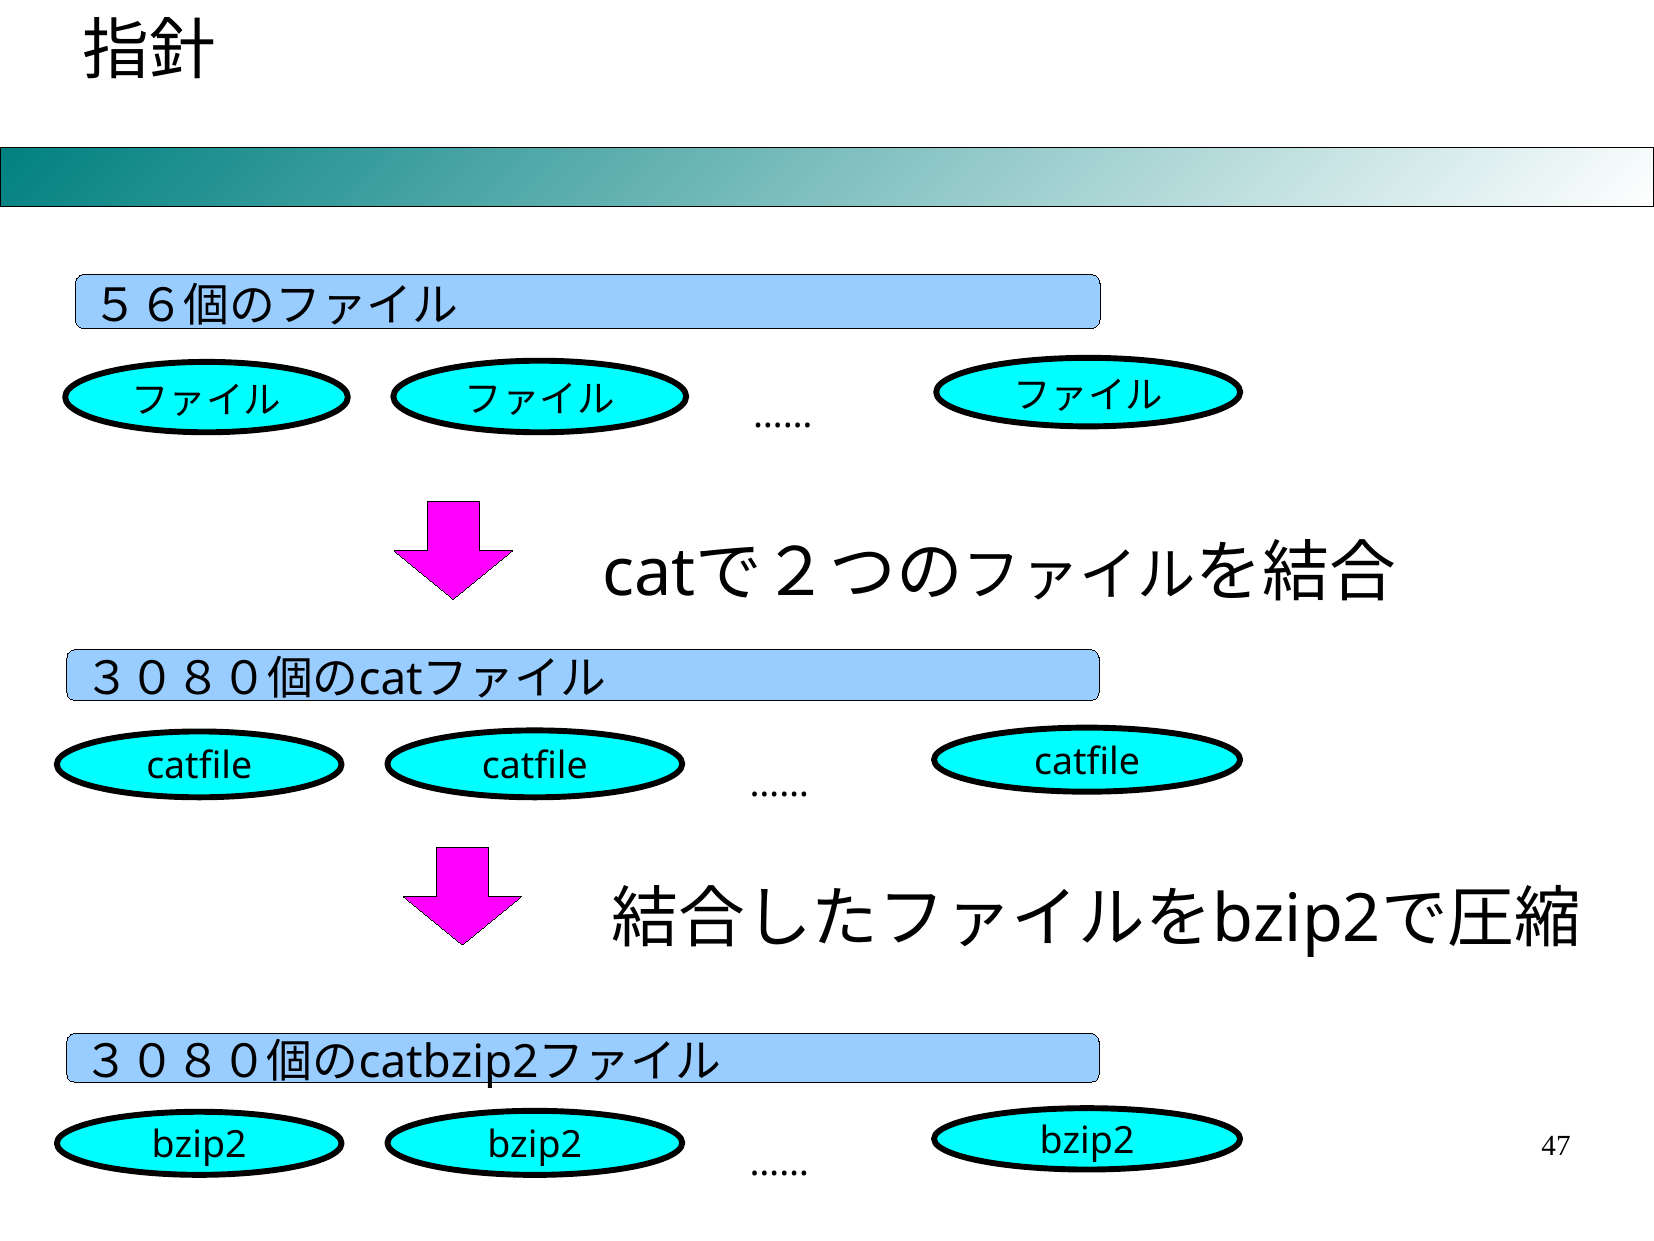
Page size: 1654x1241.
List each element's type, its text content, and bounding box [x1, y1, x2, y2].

text_box ファイル [936, 357, 1241, 427]
text_box catfile [56, 731, 342, 798]
text_box 結合したファイルをbzip2で圧縮 [596, 856, 1595, 943]
text_box …… [734, 1128, 932, 1184]
text_box ３０８０個のcatファイル [66, 649, 1100, 701]
text_box …… [734, 748, 932, 804]
text_box [394, 501, 513, 600]
title 指針 [82, 22, 1571, 175]
text_box [403, 847, 522, 945]
text_box catで２つのファイルを結合 [587, 510, 1418, 598]
text_box catfile [934, 727, 1241, 792]
text_box ファイル [393, 360, 687, 433]
text_box bzip2 [56, 1111, 342, 1175]
text_box bzip2 [387, 1110, 683, 1175]
text_box ファイル [65, 361, 348, 433]
text_box …… [738, 380, 934, 443]
text_box bzip2 [934, 1108, 1241, 1170]
text_box ３０８０個のcatbzip2ファイル [66, 1033, 1100, 1083]
text_box catfile [387, 730, 683, 798]
text_box ５６個のファイル [75, 274, 1101, 329]
